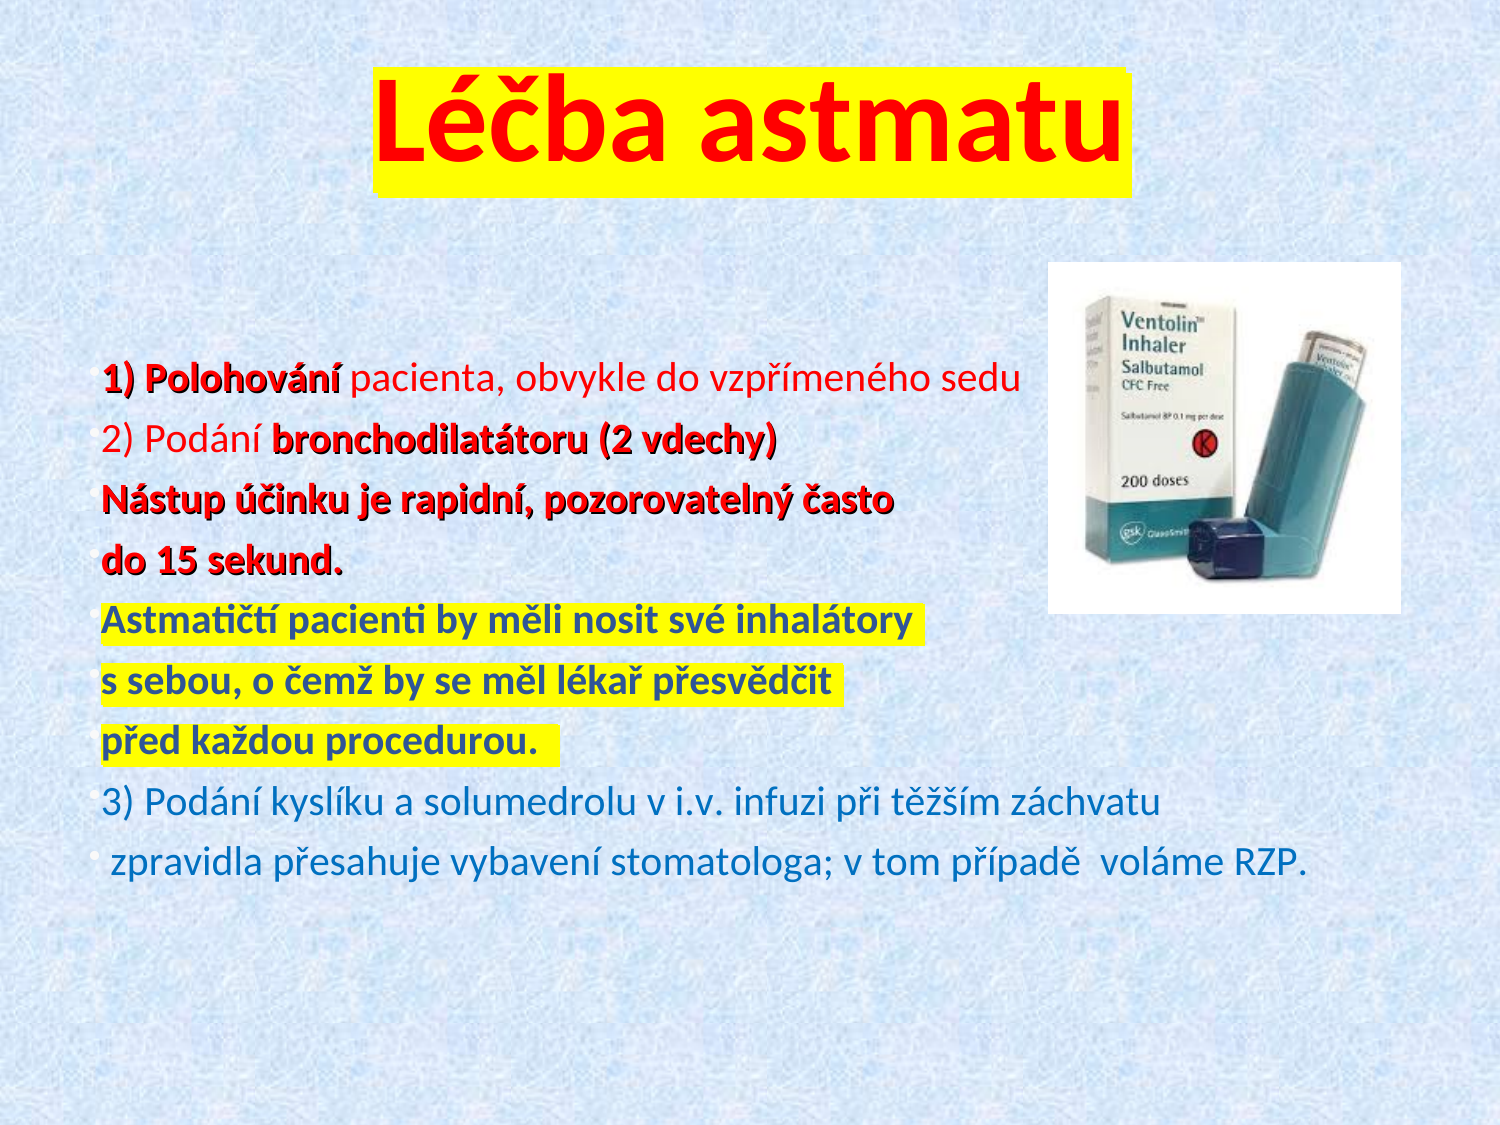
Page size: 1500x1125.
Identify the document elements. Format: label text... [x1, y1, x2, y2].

title Léčba astmatu [75, 28, 1426, 249]
picture [1048, 262, 1401, 614]
list 1) Polohování pacienta, obvykle do vzpřímeného sedu 2) Podání bronchodilatátoru (2 vdechy) Nástup účinku je rapidní, pozorovatelný často do 15 sekund. Astmatičtí pacienti by měli nosit své inhalátory s sebou, o čemž by se měl lékař přesvědčit před každou procedurou. 3) Podání kyslíku a solumedrolu v i.v. infuzi při těžším záchvatu zpravidla přesahuje vybavení stomatologa; v tom případě voláme RZP. [75, 262, 1426, 898]
